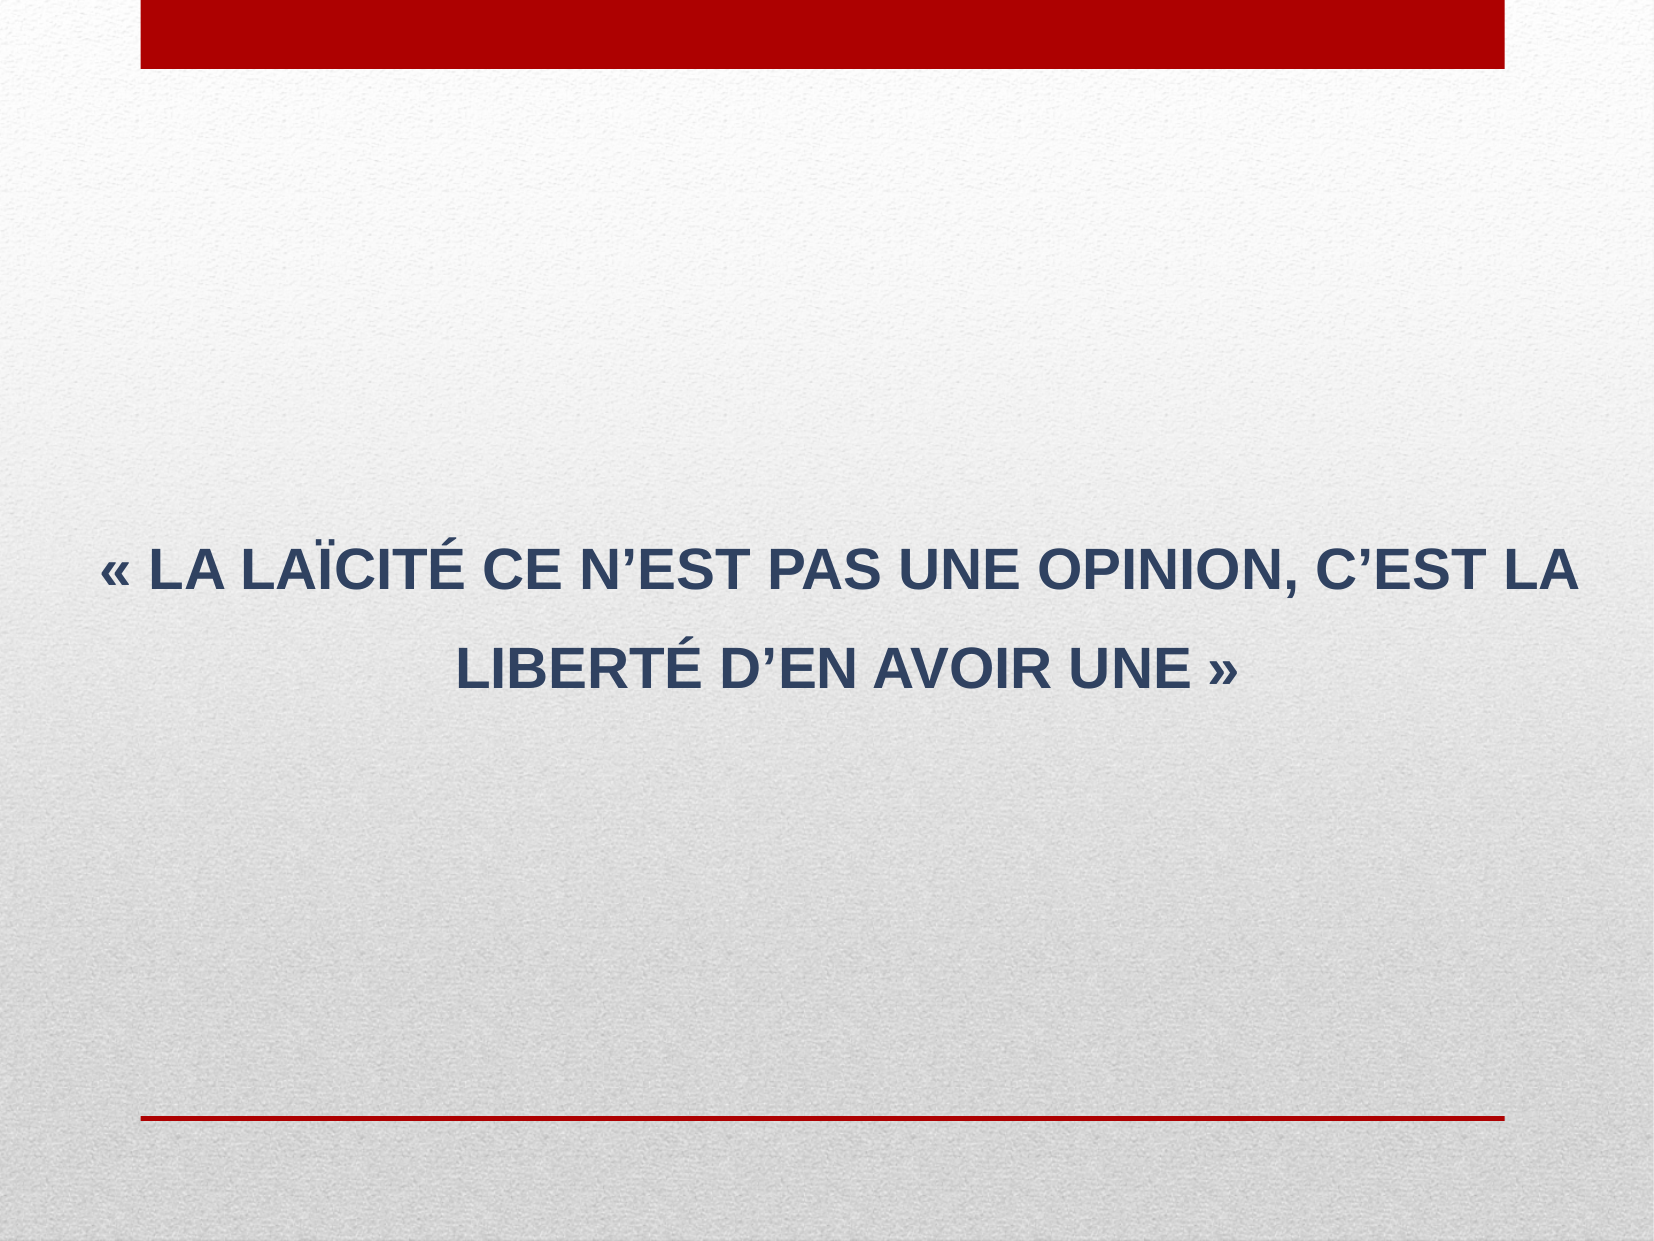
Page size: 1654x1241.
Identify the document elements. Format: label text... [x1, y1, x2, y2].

list « LA Laïcité ce n’est pas une opinion, c’est la Liberté d’en avoir une » [29, 194, 1649, 1129]
picture [0, 0, 1654, 1241]
